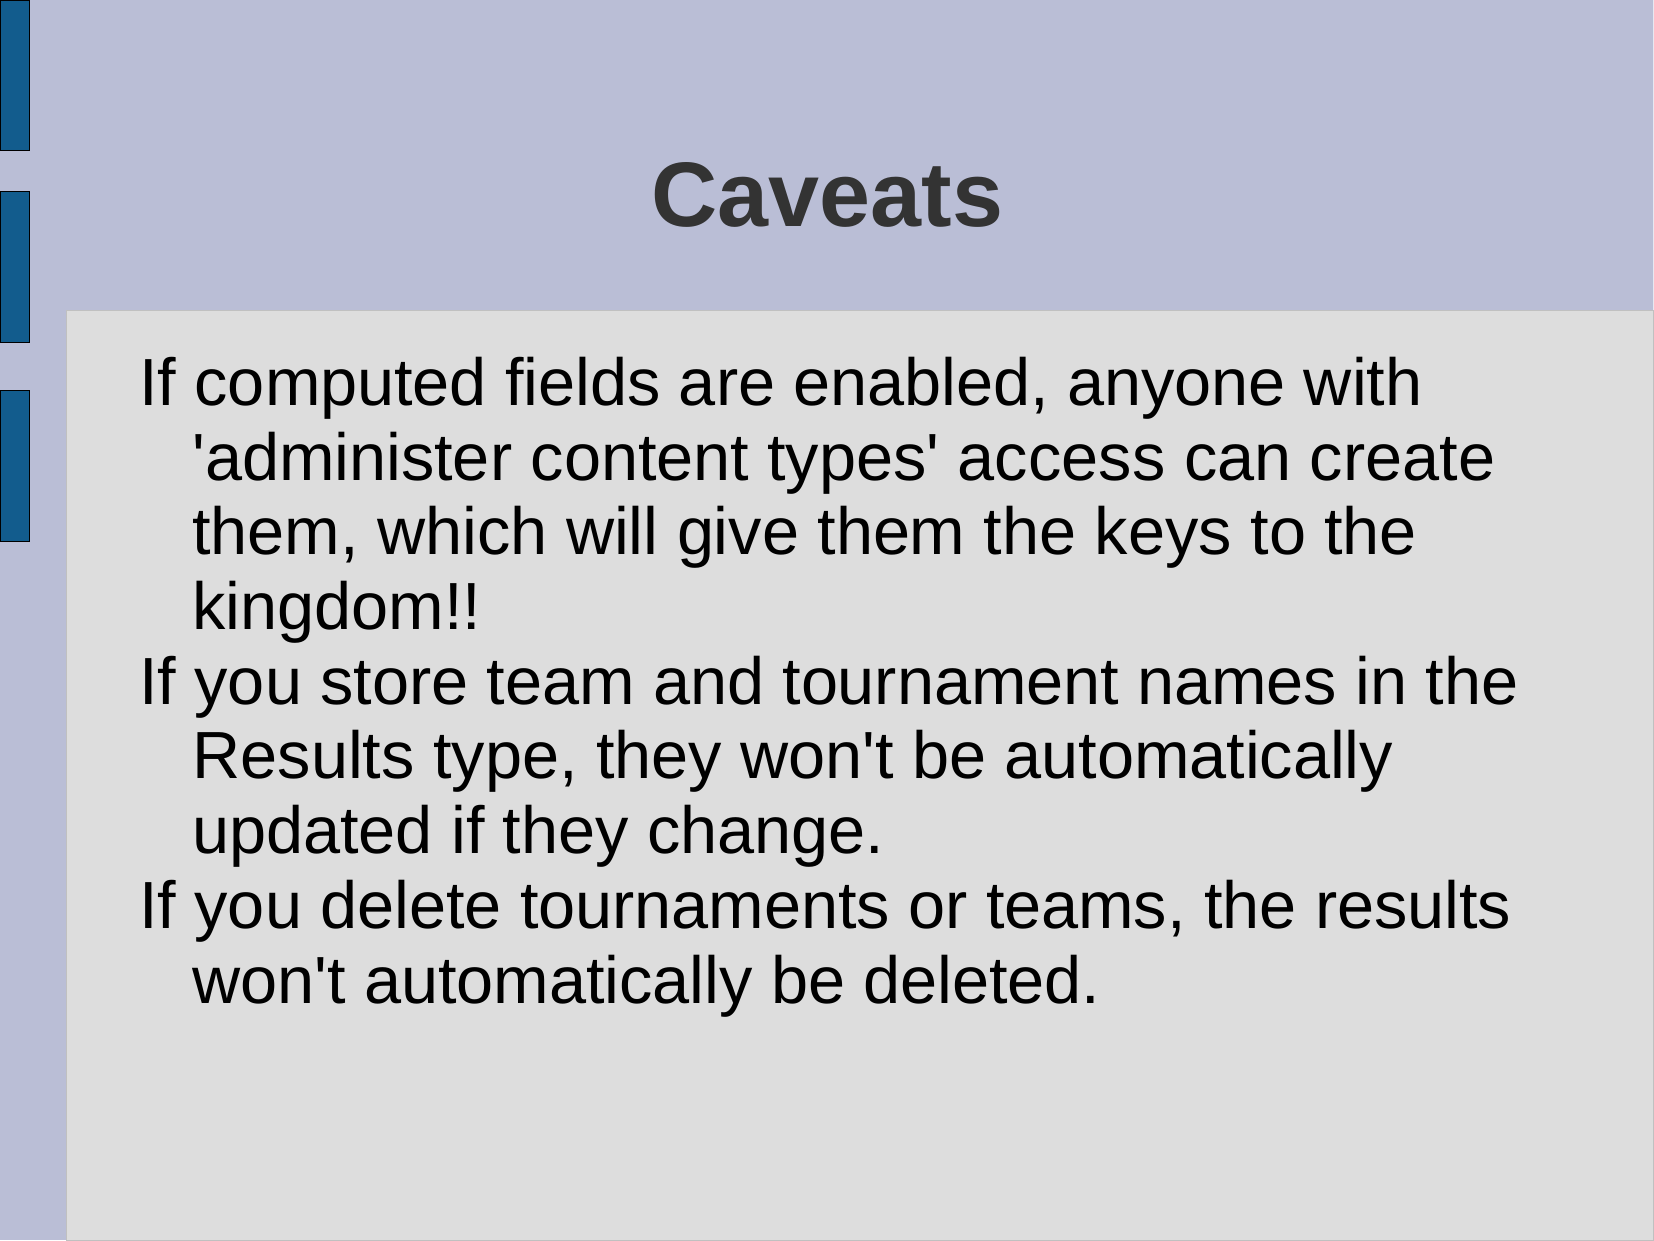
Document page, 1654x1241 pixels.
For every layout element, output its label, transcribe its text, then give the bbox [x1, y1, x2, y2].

list If computed fields are enabled, anyone with 'administer content types' access can create them, which will give them the keys to the kingdom!! If you store team and tournament names in the Results type, they won't be automatically updated if they change. If you delete tournaments or teams, the results won't automatically be deleted. [121, 344, 1534, 1127]
title Caveats [121, 91, 1534, 299]
